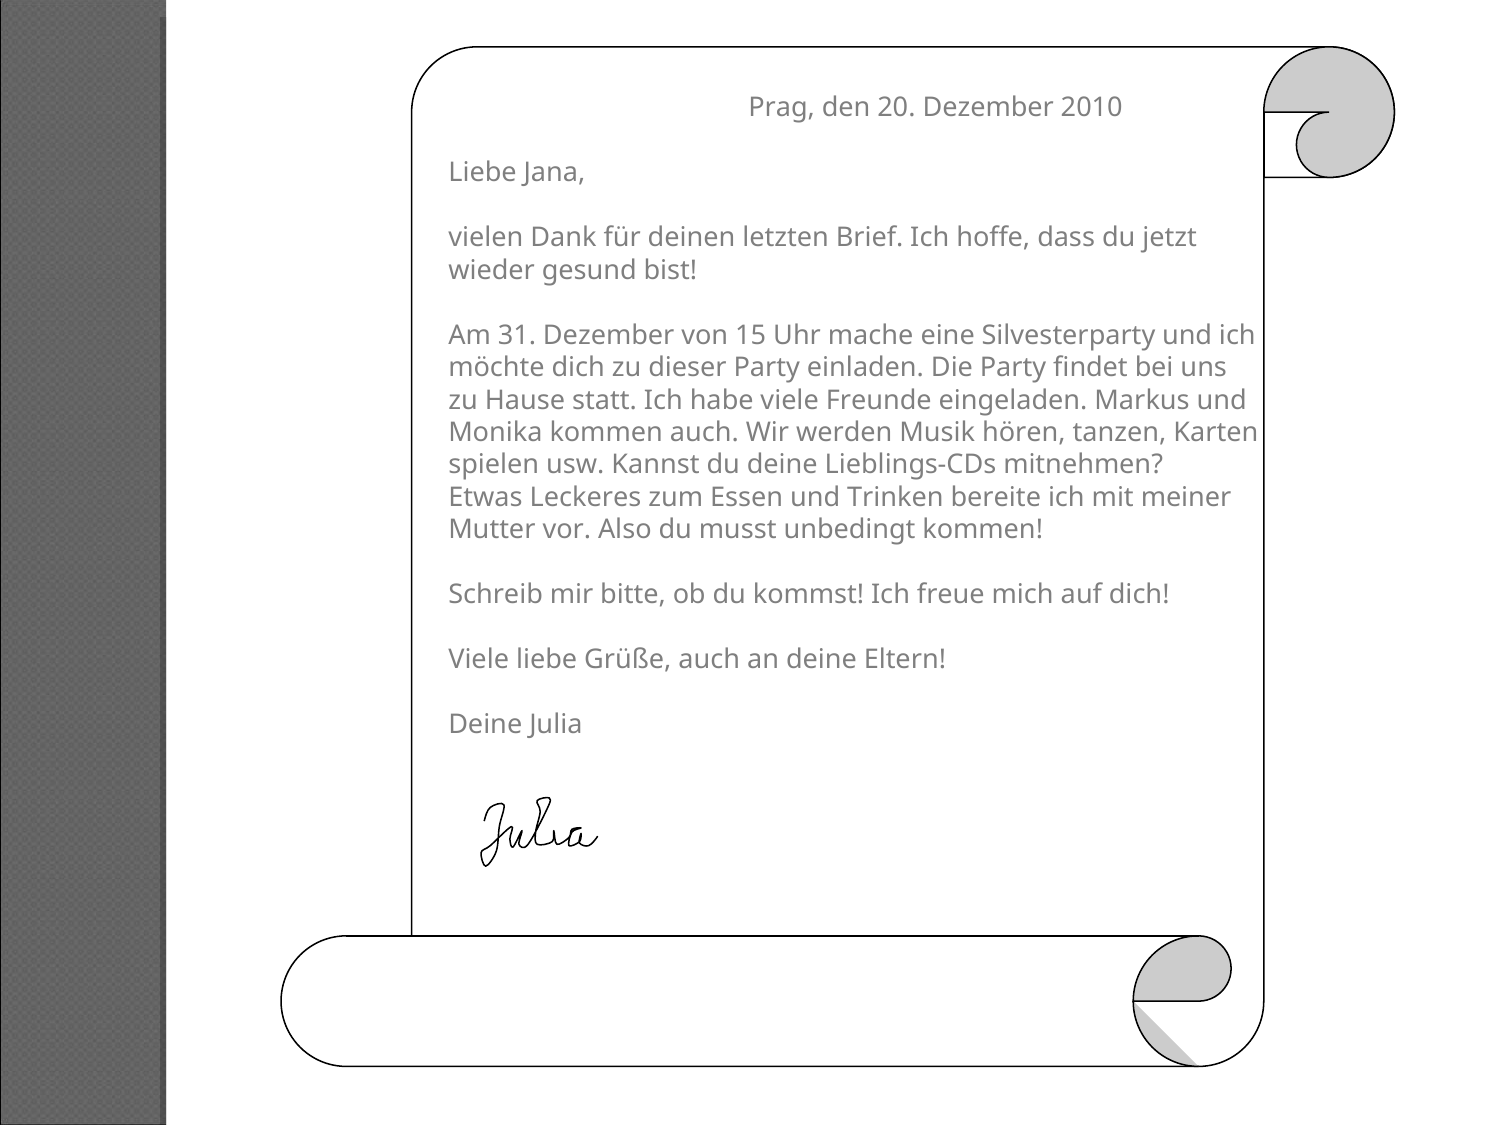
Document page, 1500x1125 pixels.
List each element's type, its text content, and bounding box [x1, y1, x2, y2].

text_box [281, 46, 1395, 1067]
picture [0, 0, 166, 1125]
text_box Prag, den 20. Dezember 2010 Liebe Jana, vielen Dank für deinen letzten Brief. Ich hoffe, dass du jetzt wieder gesund bist! Am 31. Dezember von 15 Uhr mache eine Silvesterparty und ich möchte dich zu dieser Party einladen. Die Party findet bei uns zu Hause statt. Ich habe viele Freunde eingeladen. Markus und Monika kommen auch. Wir werden Musik hören, tanzen, Karten spielen usw. Kannst du deine Lieblings-CDs mitnehmen? Etwas Leckeres zum Essen und Trinken bereite ich mit meiner Mutter vor. Also du musst unbedingt kommen! Schreib mir bitte, ob du kommst! Ich freue mich auf dich! Viele liebe Grüße, auch an deine Eltern! Deine Julia [433, 81, 1278, 915]
